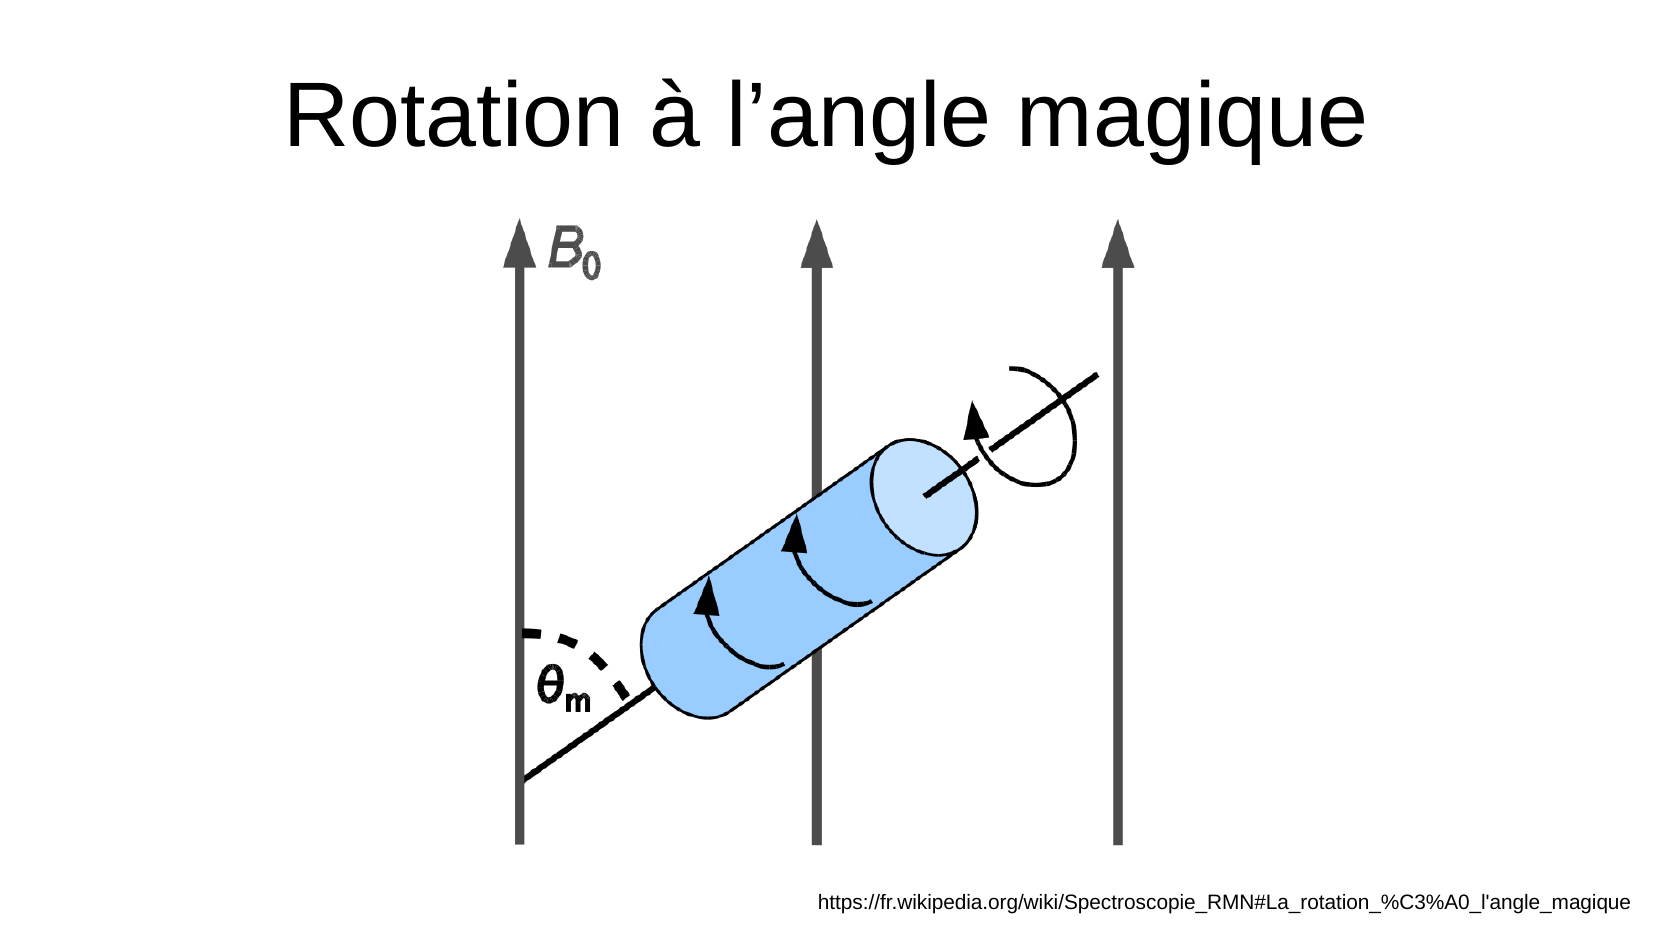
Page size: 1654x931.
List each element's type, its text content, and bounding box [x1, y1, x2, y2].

title Rotation à l’angle magique [82, 37, 1571, 193]
text_box https://fr.wikipedia.org/wiki/Spectroscopie_RMN#La_rotation_%C3%A0_l'angle_magique [803, 883, 1654, 931]
picture [484, 205, 1155, 863]
